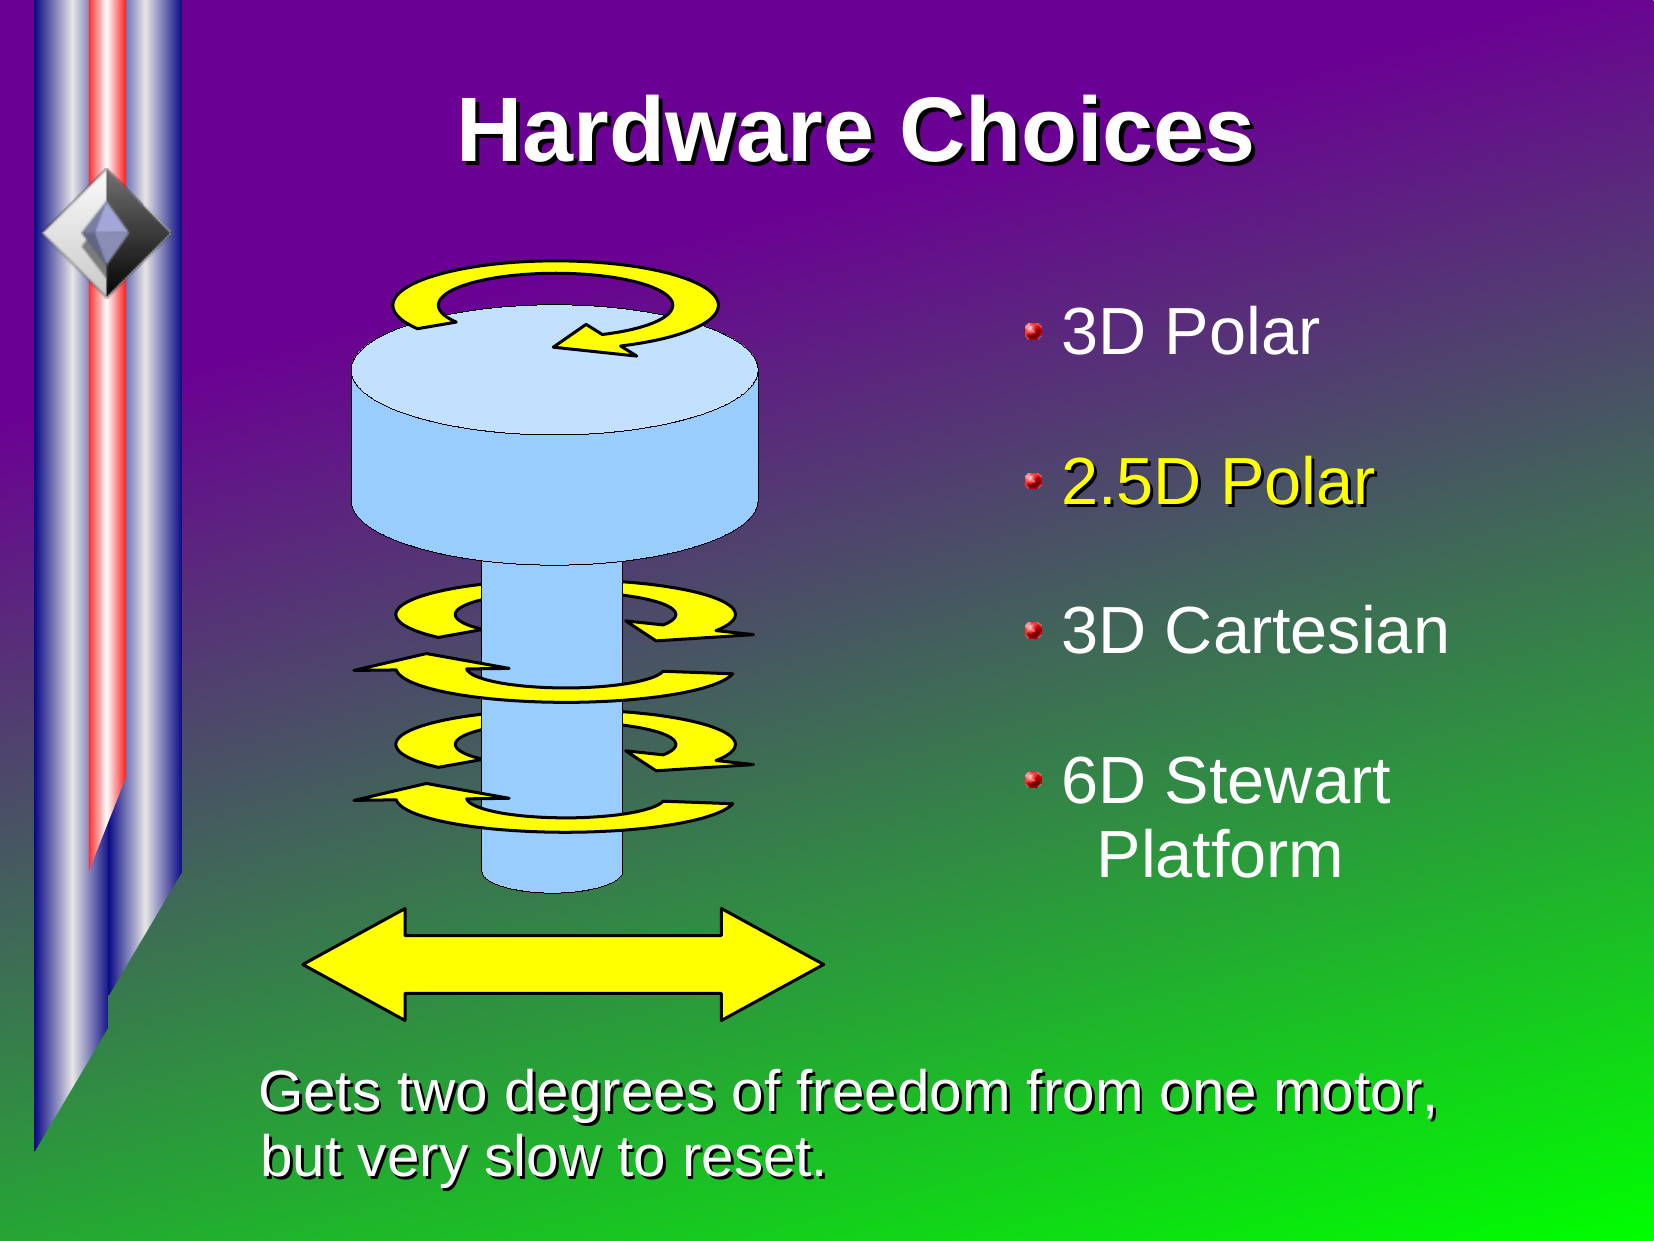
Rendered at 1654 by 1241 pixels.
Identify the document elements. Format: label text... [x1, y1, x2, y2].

subtitle 3D Polar 2.5D Polar 3D Cartesian 6D Stewart Platform [954, 256, 1625, 930]
text_box [351, 372, 759, 894]
title Hardware Choices [123, 26, 1536, 234]
text_box [302, 908, 824, 1021]
title Gets two degrees of freedom from one motor, but very slow to reset. [250, 1047, 1553, 1200]
text_box [392, 260, 719, 357]
picture [40, 165, 174, 299]
